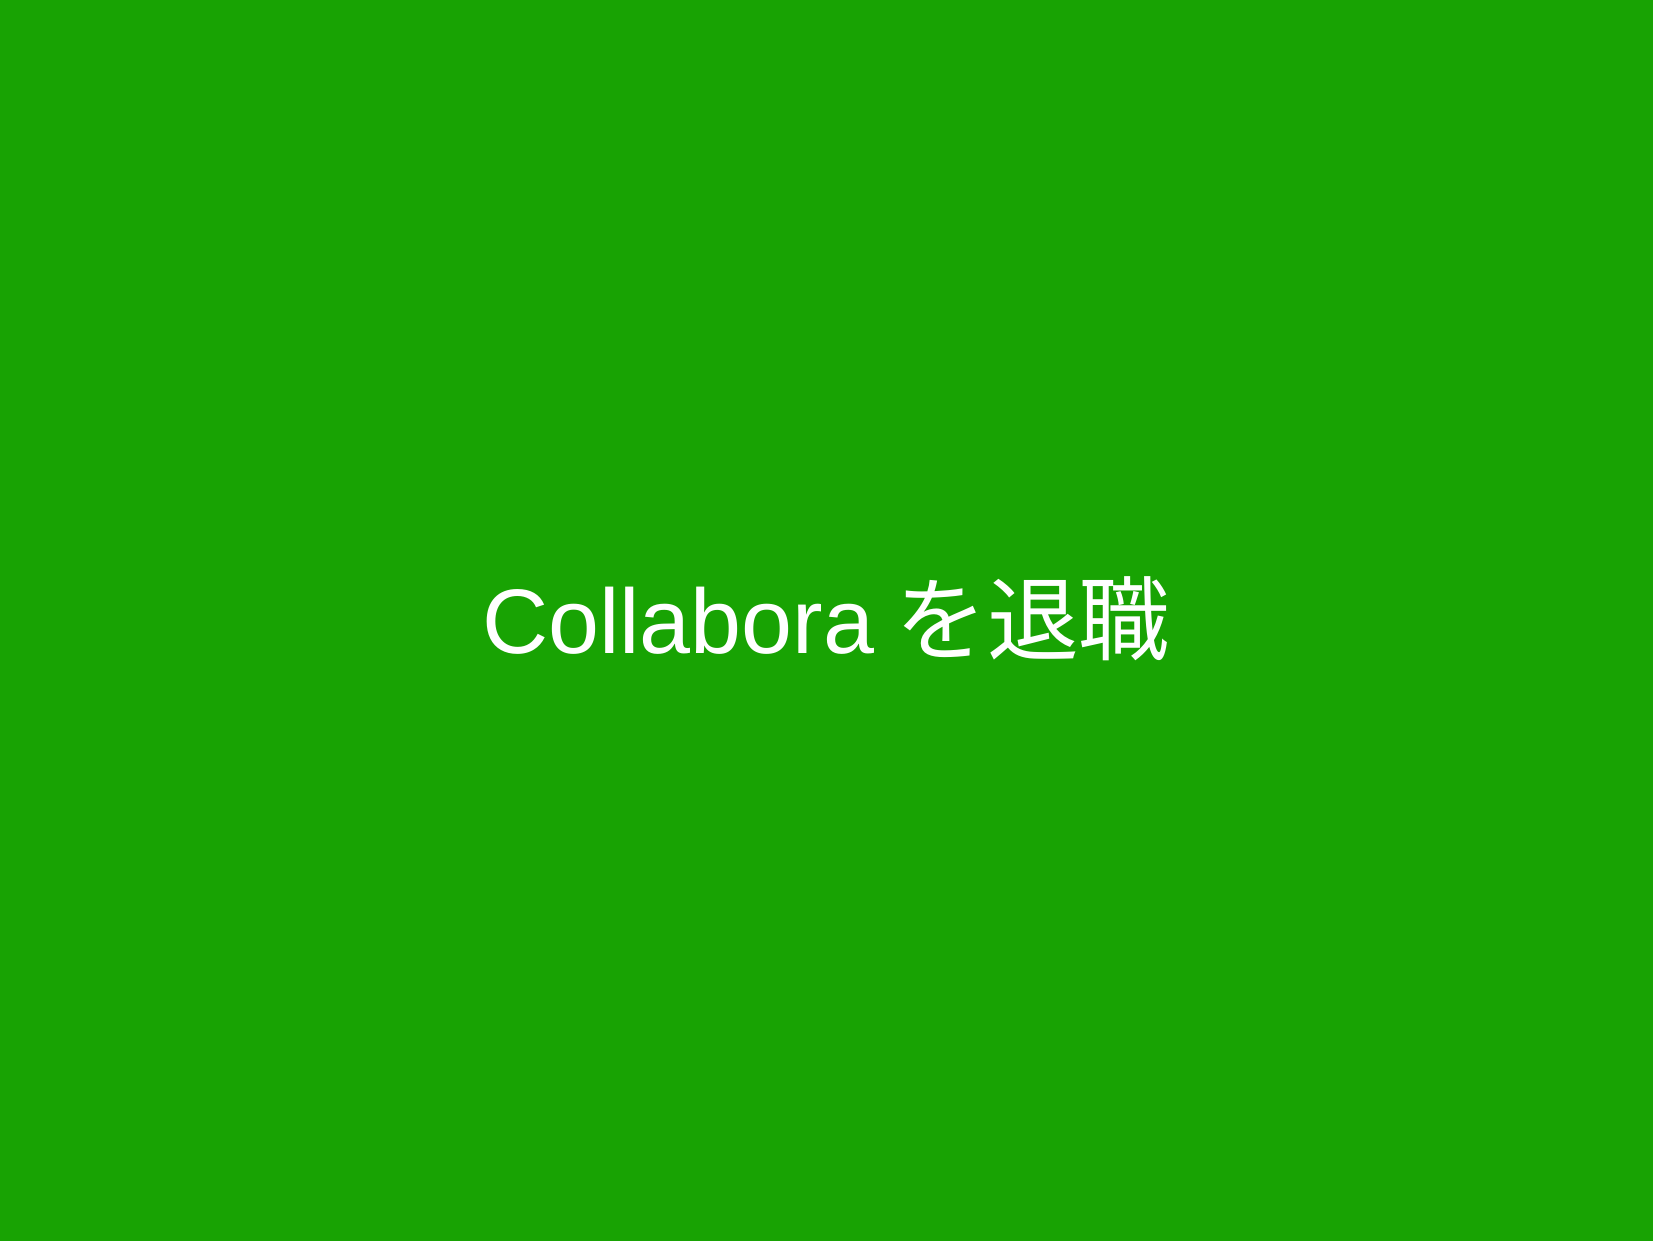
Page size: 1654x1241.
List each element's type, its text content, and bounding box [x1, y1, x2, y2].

title Collaboraを退職 [82, 510, 1571, 718]
